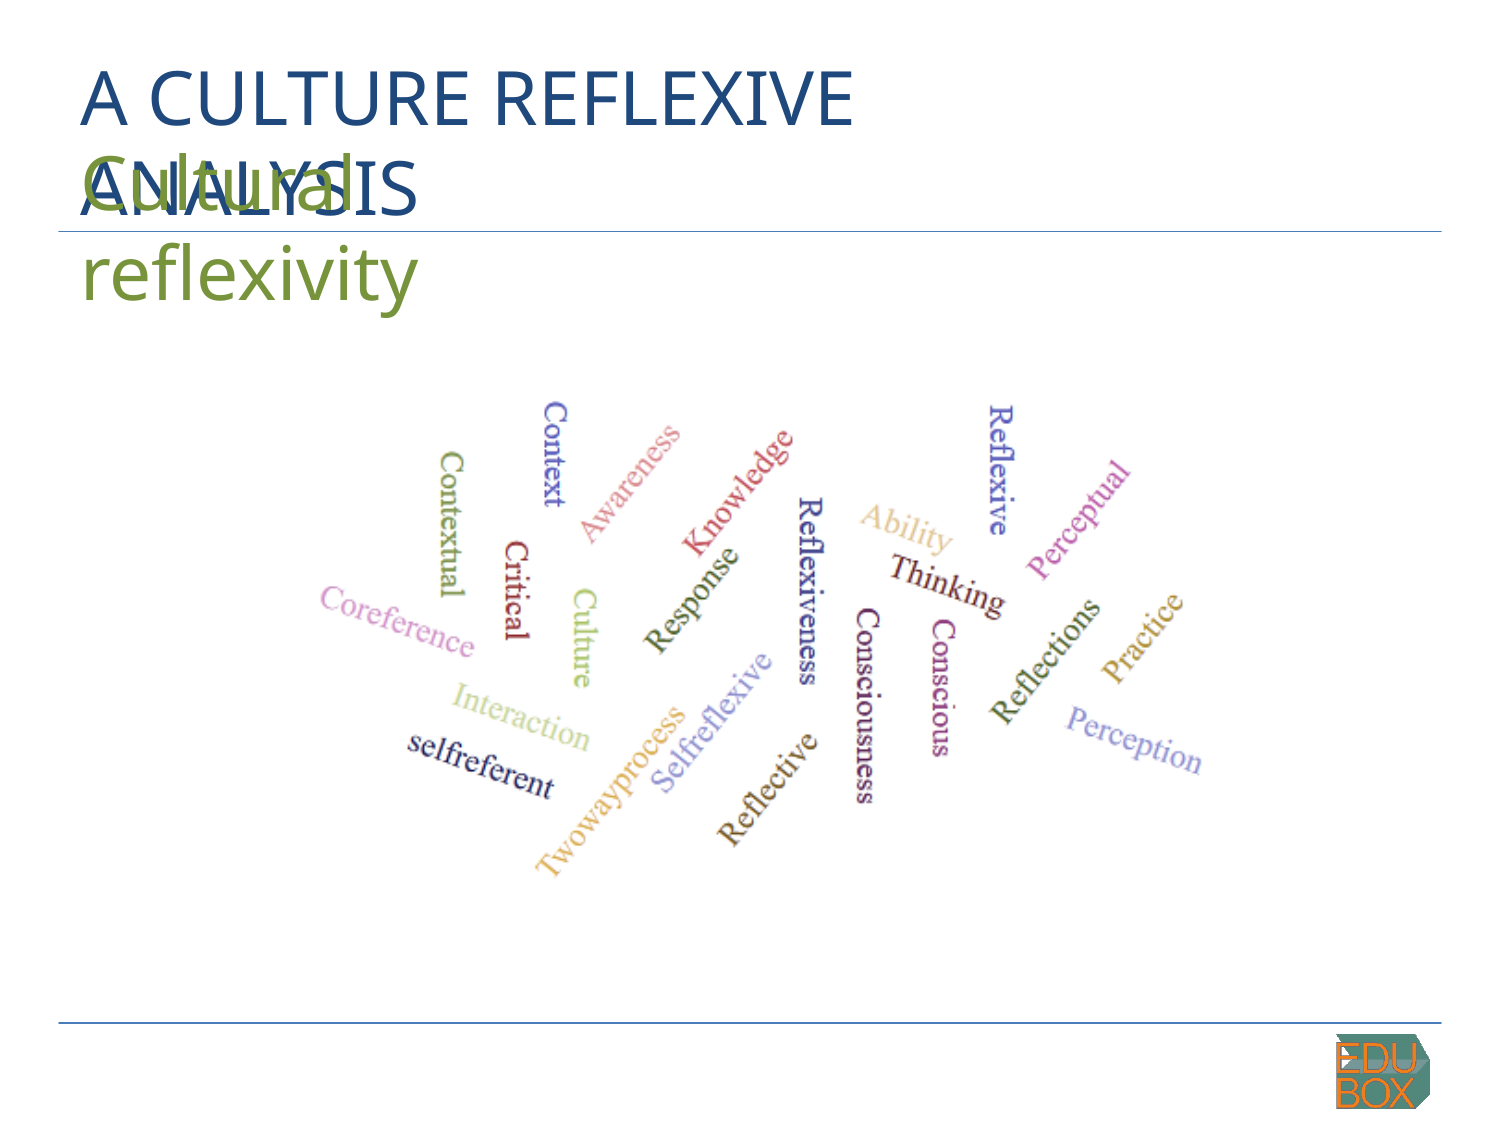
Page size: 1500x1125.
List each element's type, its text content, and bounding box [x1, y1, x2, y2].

picture [1328, 1028, 1437, 1114]
picture [301, 361, 1255, 896]
list Cultural reflexivity [64, 127, 1040, 247]
title A CULTURE REFLEXIVE ANALYSIS [64, 42, 1426, 153]
